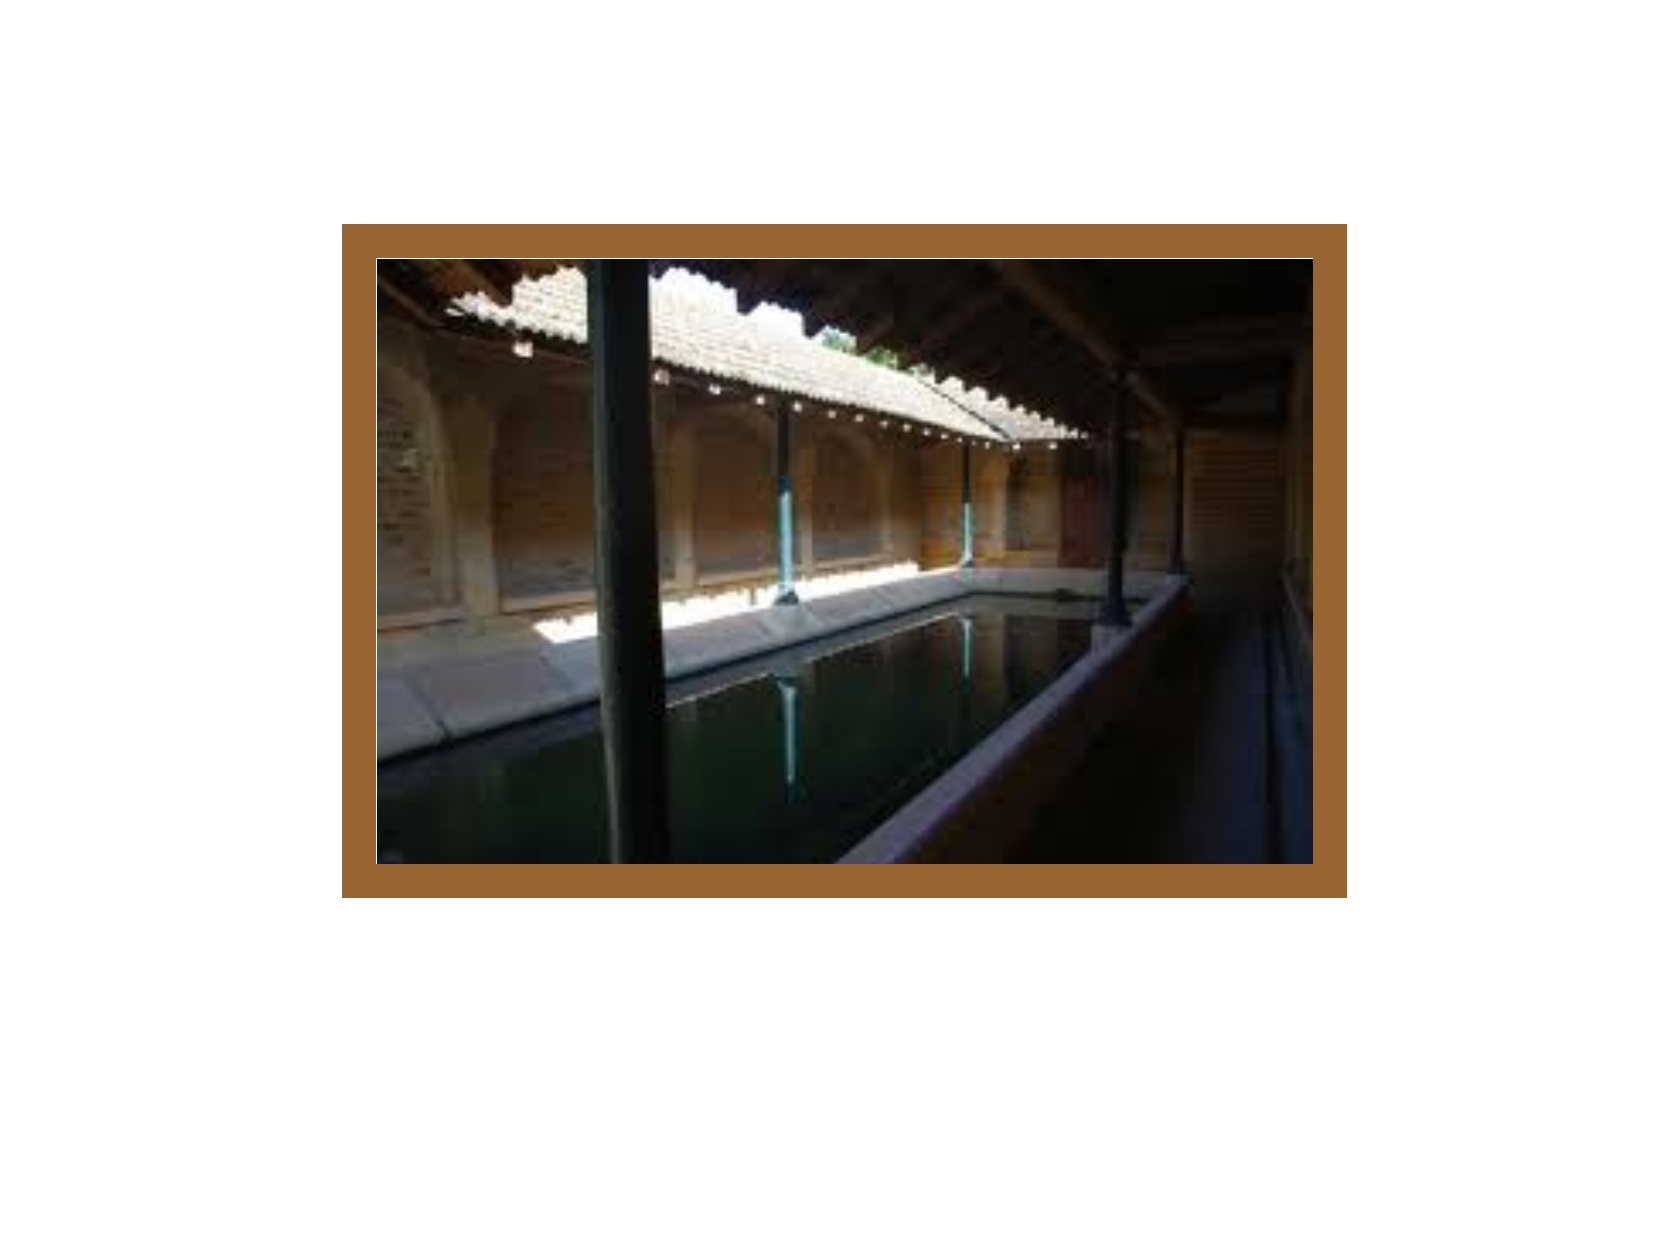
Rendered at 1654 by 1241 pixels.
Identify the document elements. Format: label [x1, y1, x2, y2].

picture [377, 259, 1313, 864]
text_box [342, 224, 1347, 898]
